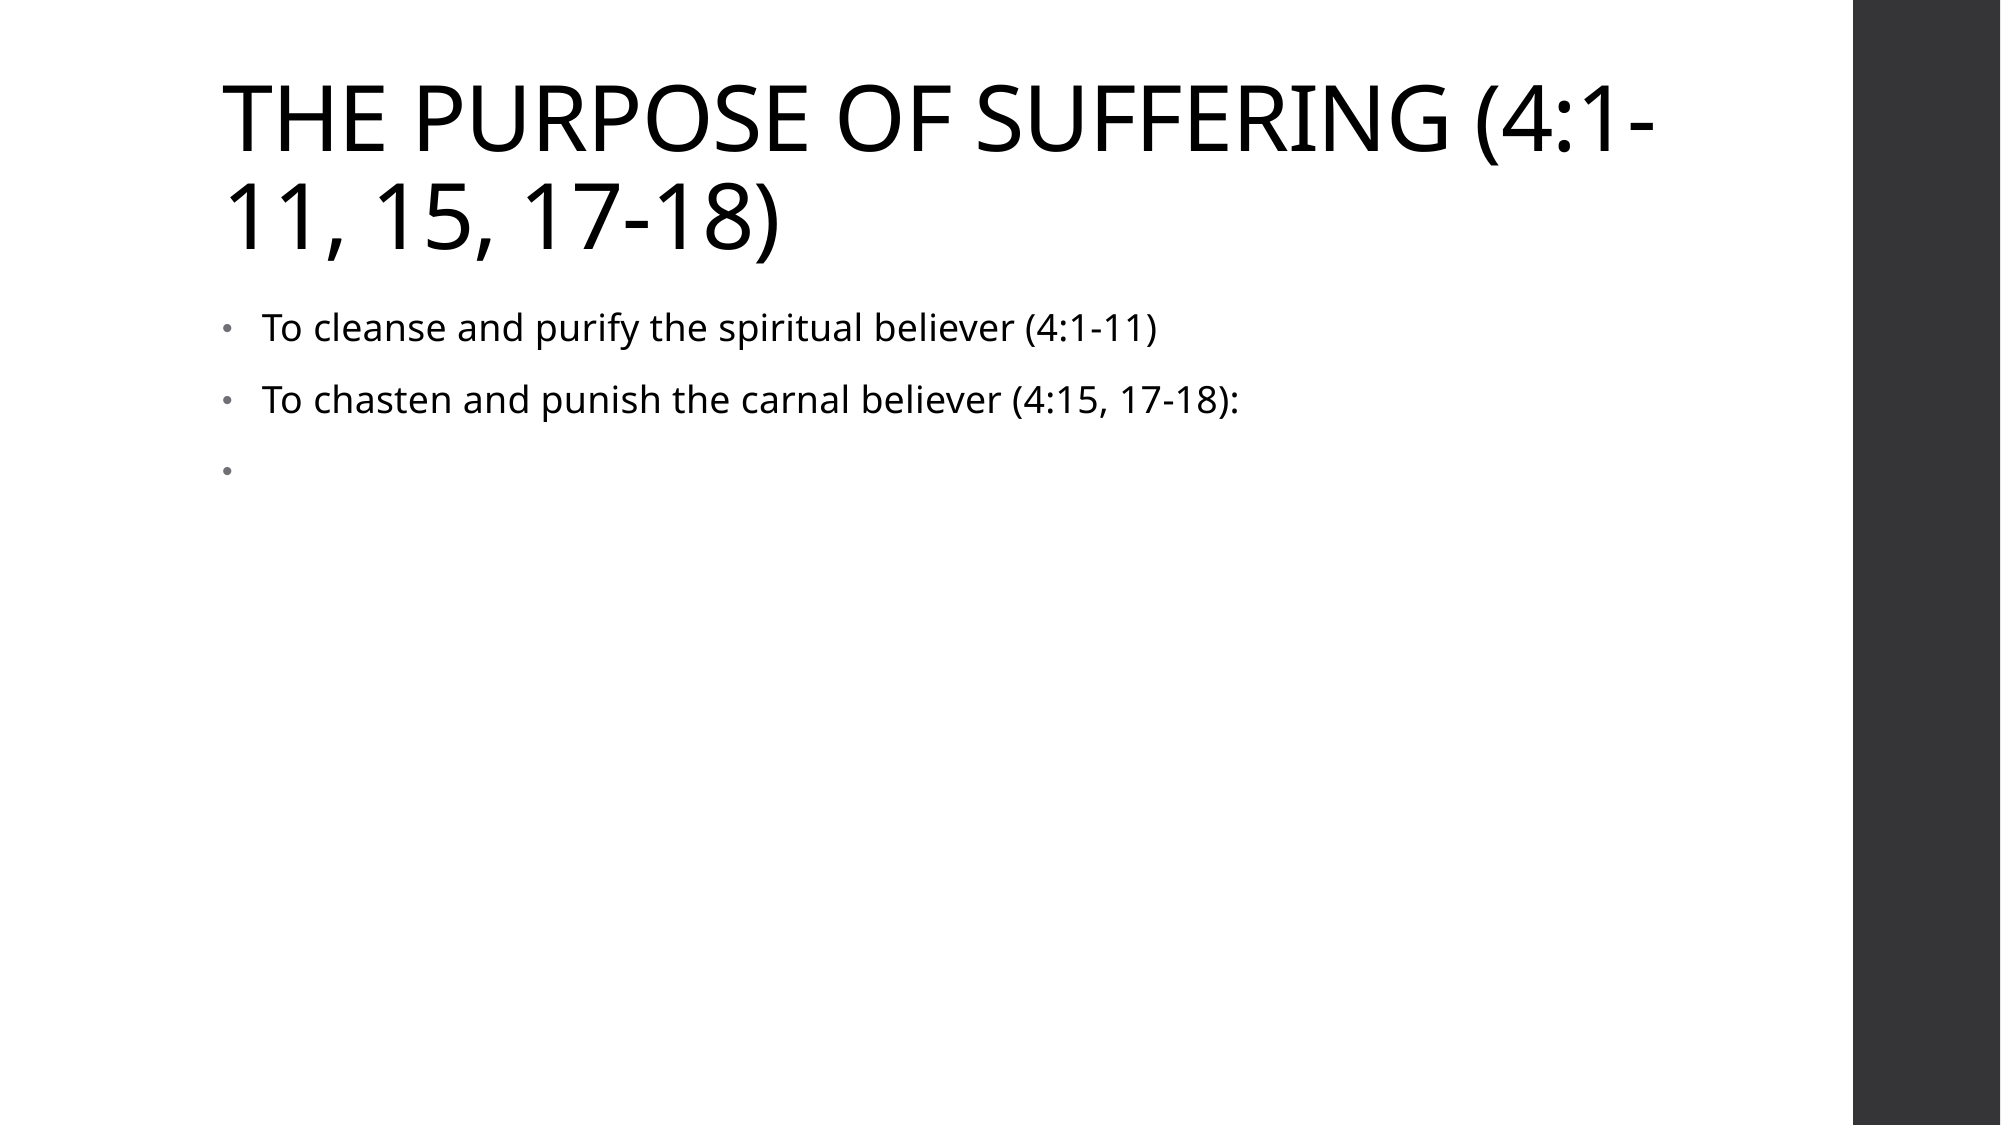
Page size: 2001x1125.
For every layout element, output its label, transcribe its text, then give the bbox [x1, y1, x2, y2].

list To cleanse and purify the spiritual believer (4:1-11) To chasten and punish the carnal believer (4:15, 17-18): [206, 299, 1617, 1014]
title THE PURPOSE OF SUFFERING (4:1-11, 15, 17-18) [206, 60, 1797, 278]
